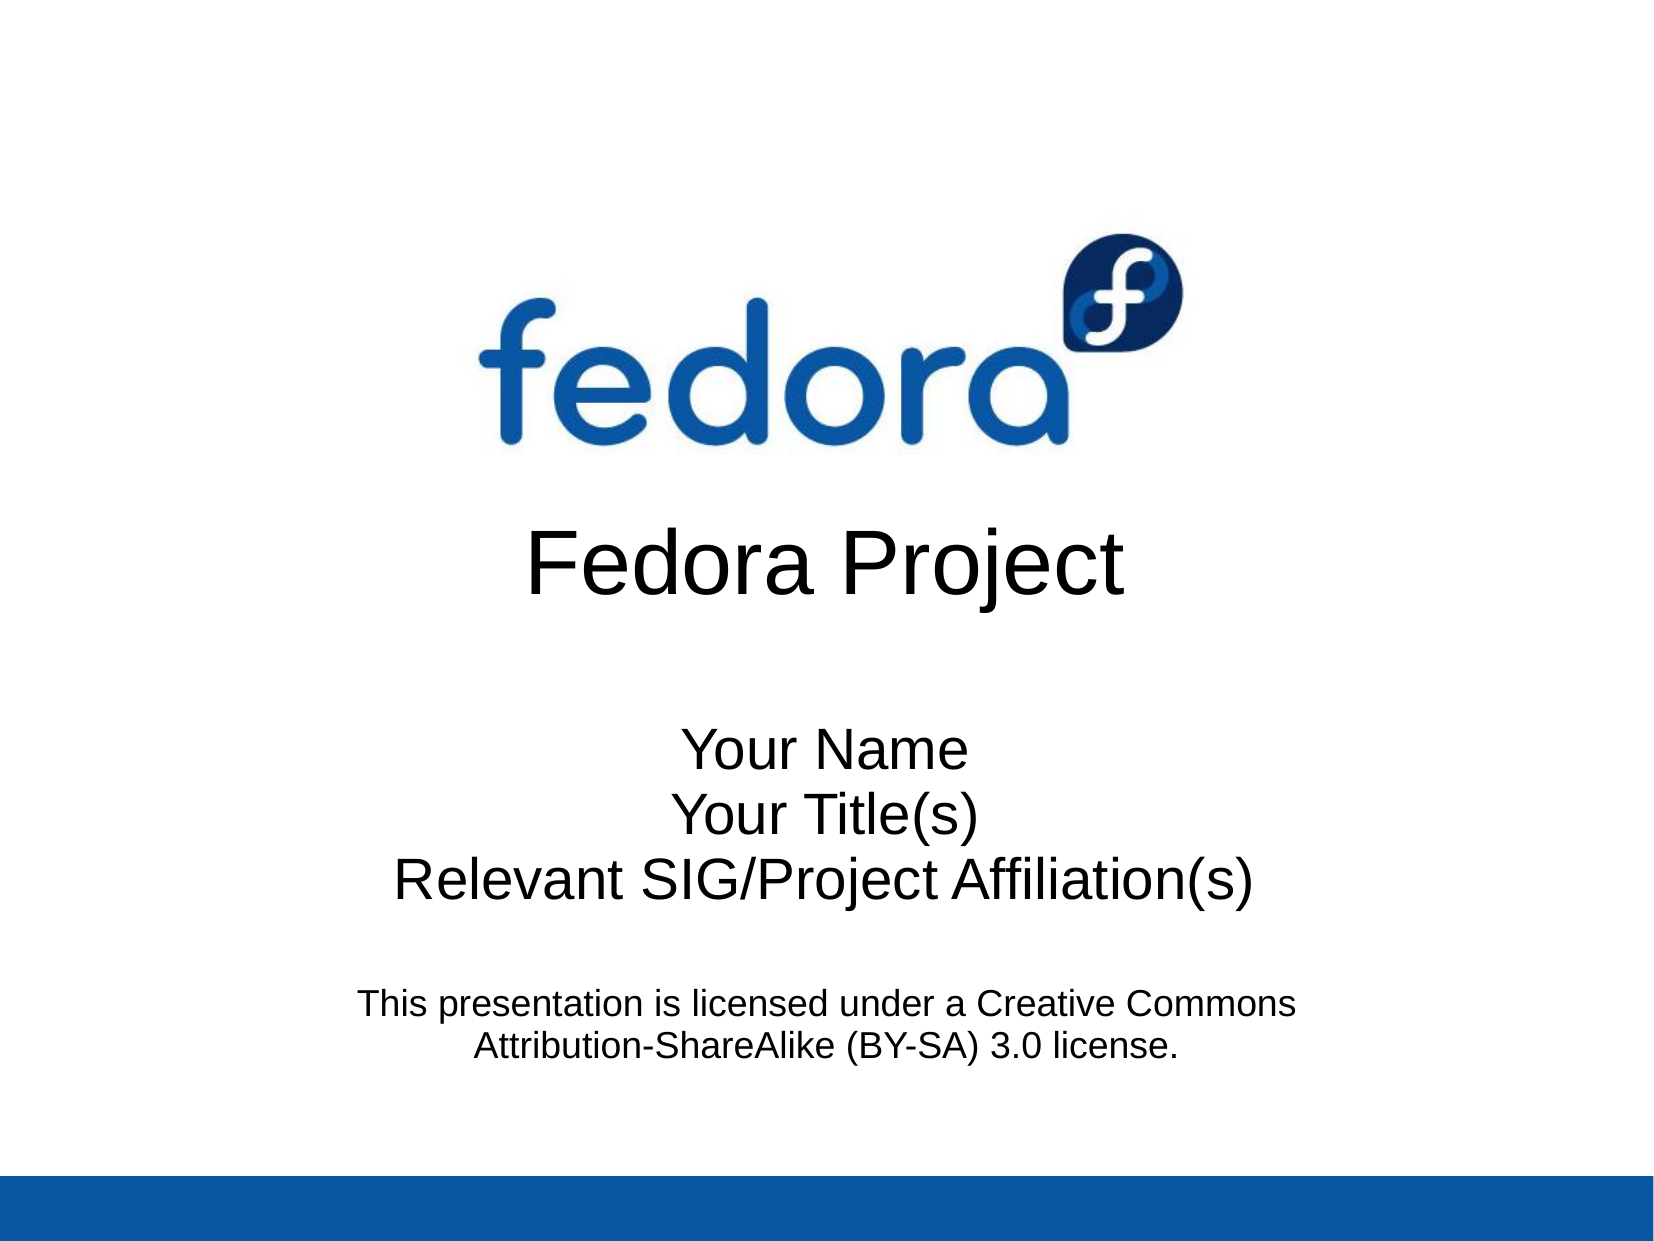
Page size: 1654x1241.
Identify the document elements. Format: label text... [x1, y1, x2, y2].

title Fedora Project Your Name Your Title(s) Relevant SIG/Project Affiliation(s) [0, 79, 1651, 1139]
picture [0, 1176, 1654, 1241]
picture [458, 215, 1196, 467]
text_box This presentation is licensed under a Creative Commons Attribution-ShareAlike (BY-SA) 3.0 license. [226, 975, 1427, 1074]
